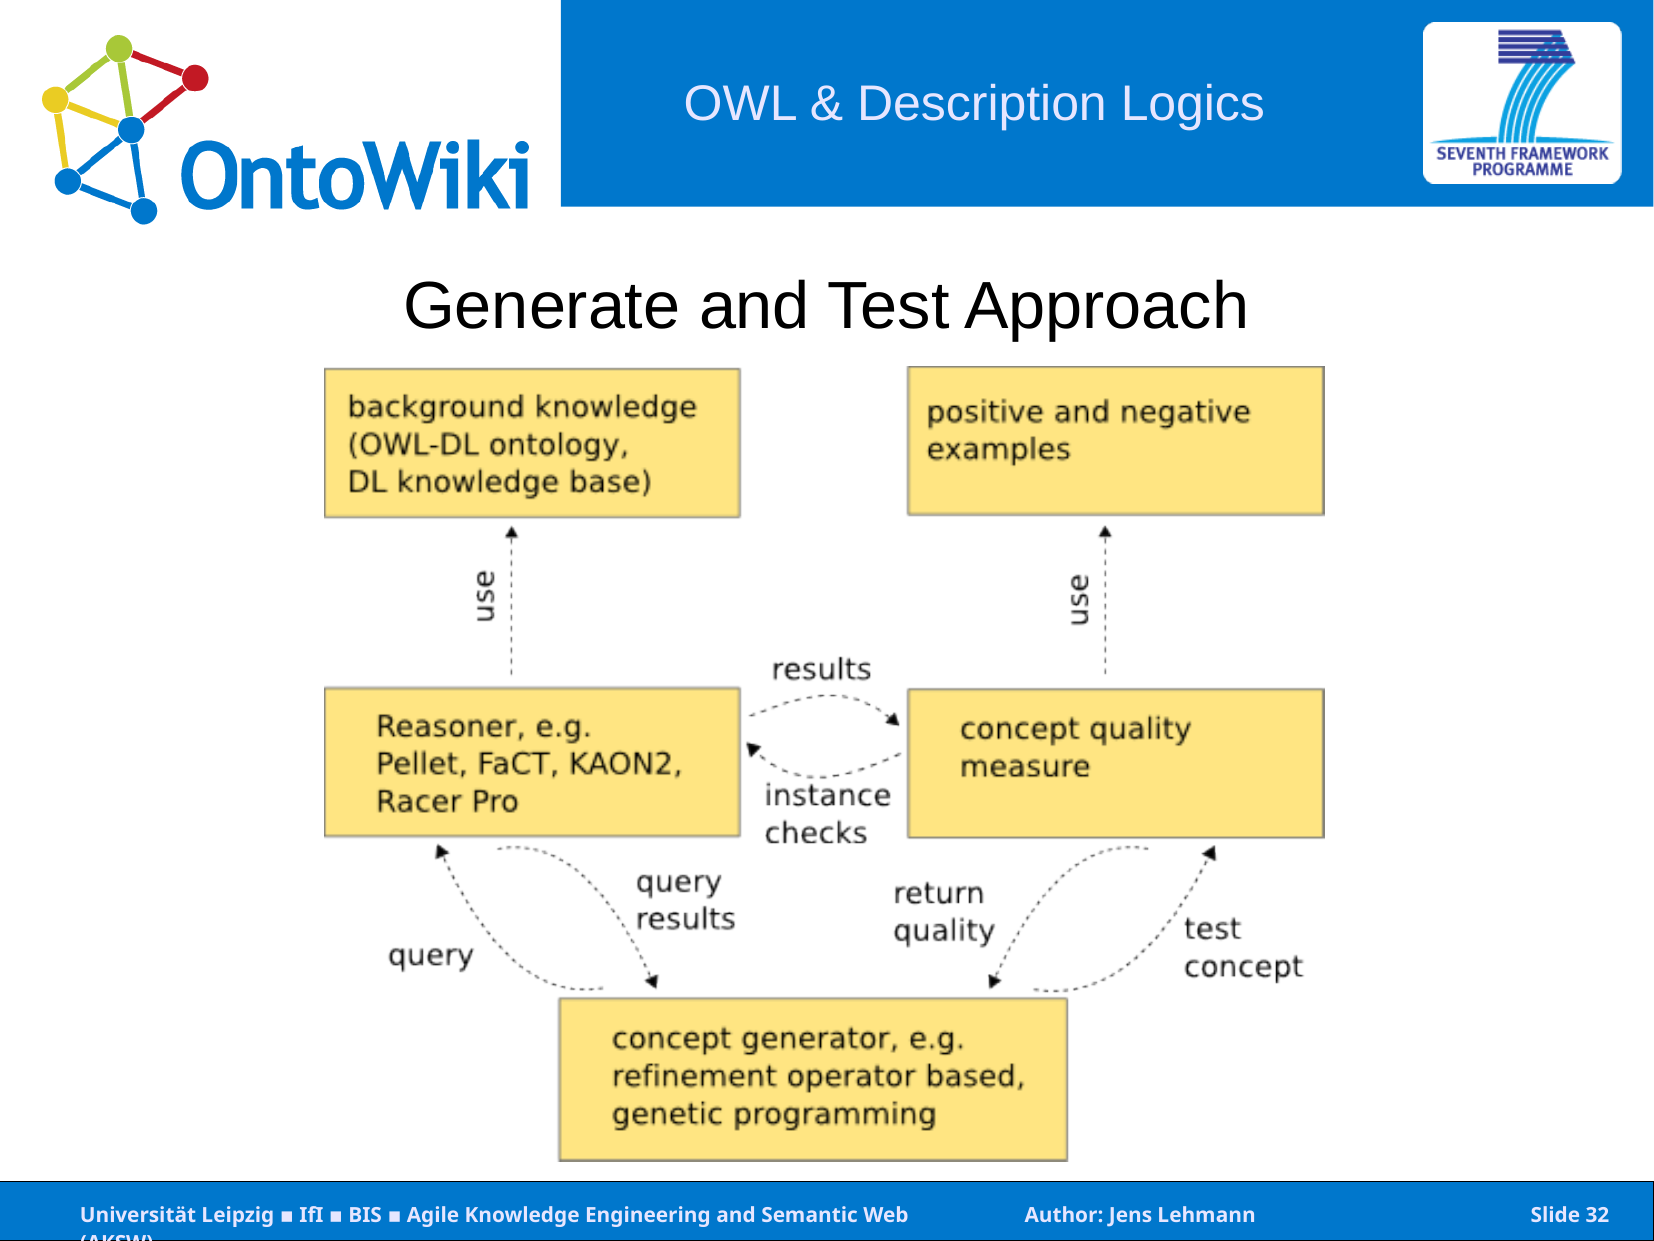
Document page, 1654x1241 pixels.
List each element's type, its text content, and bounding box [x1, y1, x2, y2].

picture [41, 34, 532, 231]
title Generate and Test Approach [82, 243, 1571, 368]
picture [1423, 22, 1622, 184]
picture [324, 366, 1325, 1162]
